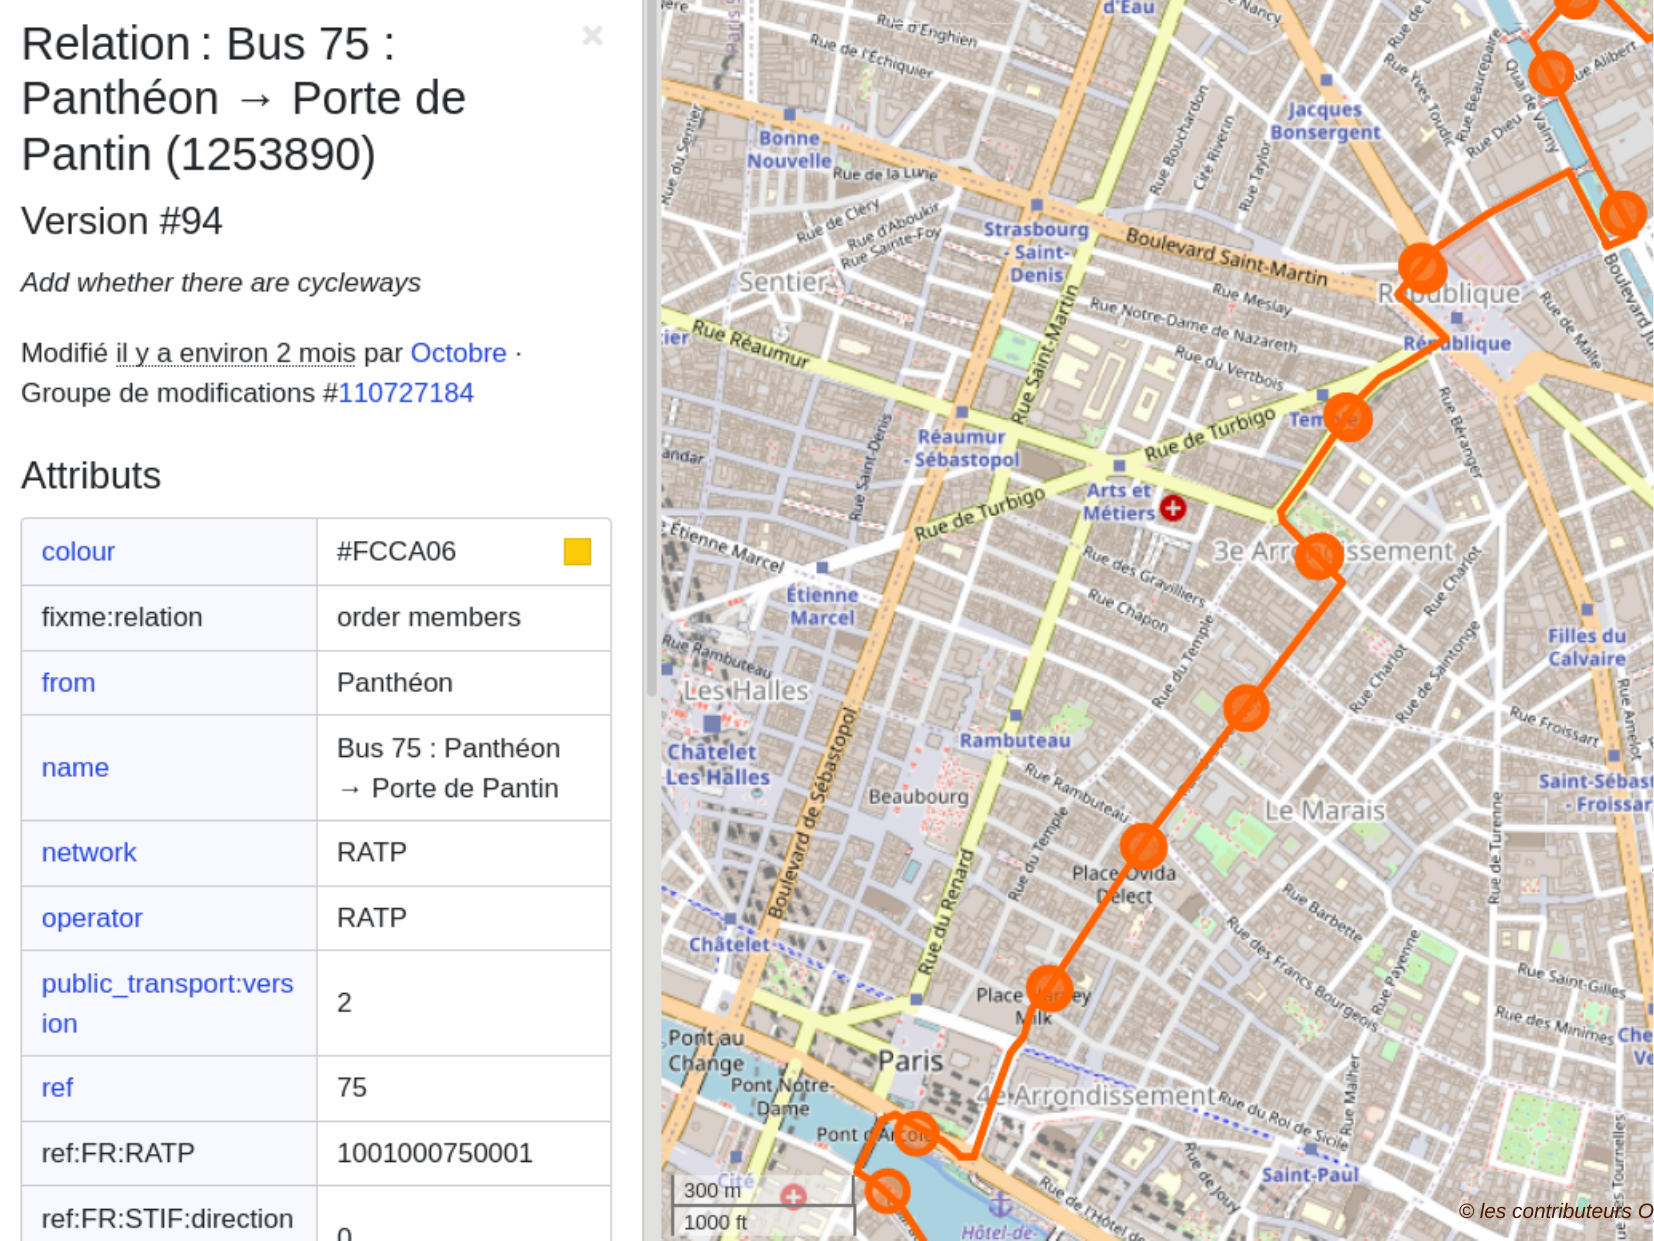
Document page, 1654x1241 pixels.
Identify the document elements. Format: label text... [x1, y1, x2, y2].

text_box © les contributeurs OpenStreetMap [1397, 1192, 1654, 1232]
picture [0, 0, 1654, 1241]
